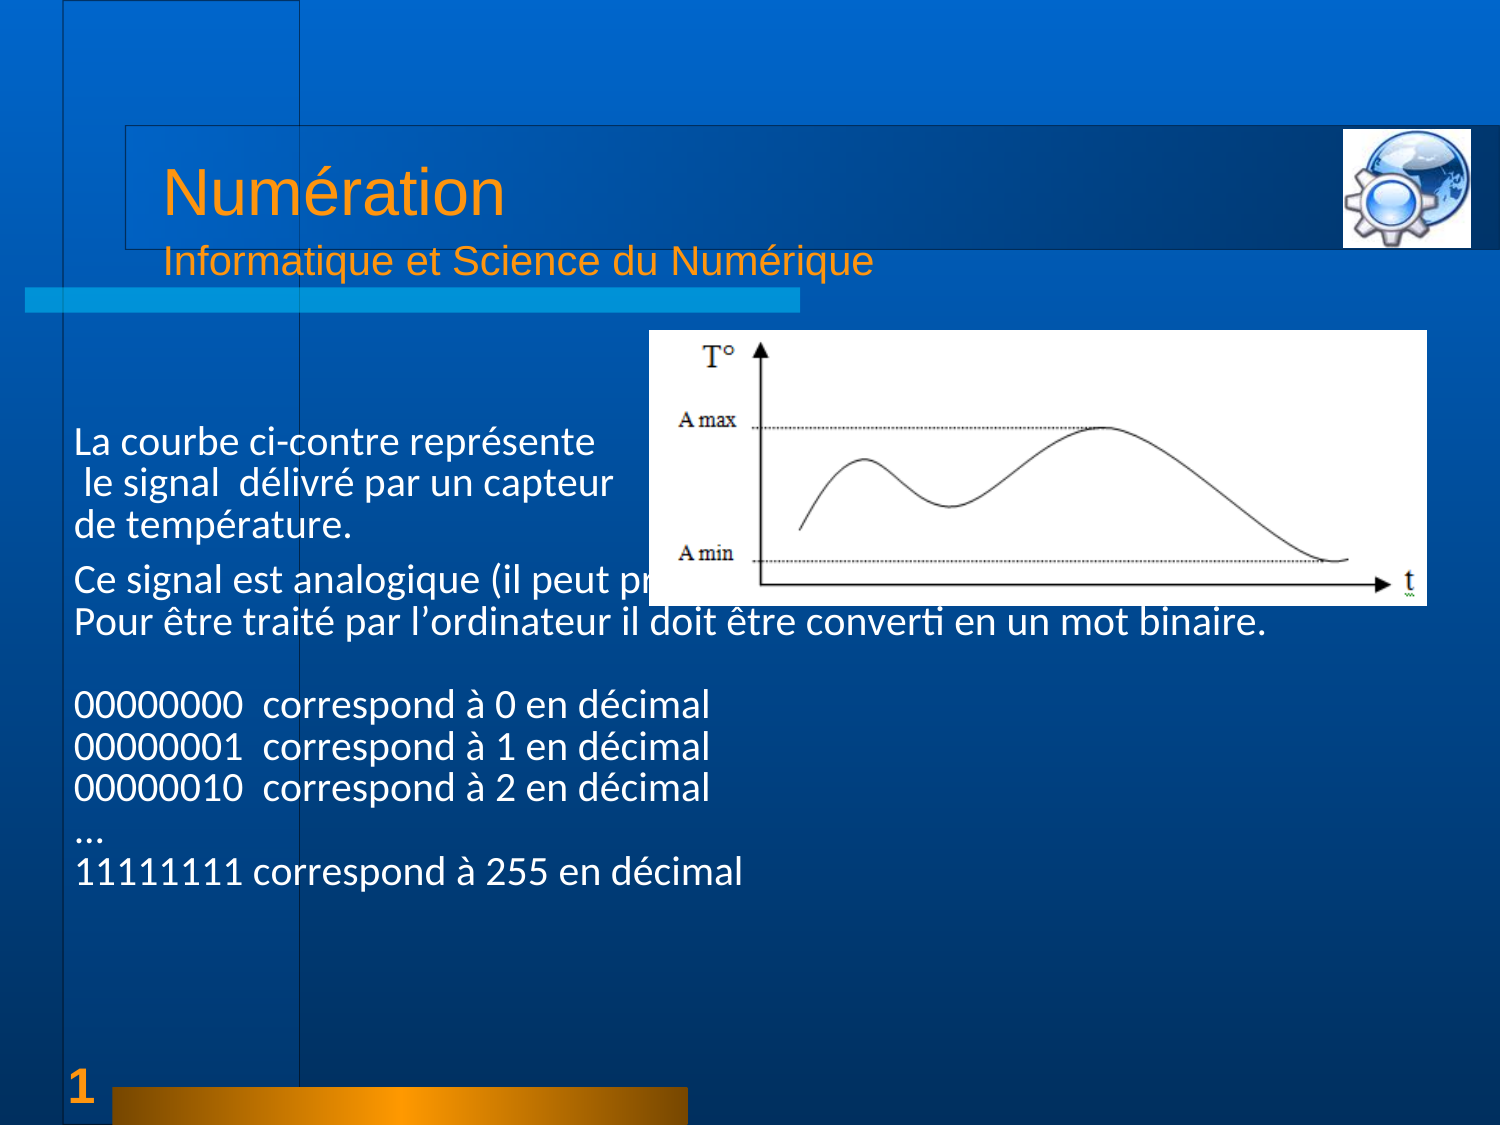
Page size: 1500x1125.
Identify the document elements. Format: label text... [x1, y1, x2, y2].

text_box La courbe ci-contre représente le signal délivré par un capteur de température. Ce signal est analogique (il peut prendre une infinité de valeurs continues). Pour être traité par l’ordinateur il doit être converti en un mot binaire. 00000000 correspond à 0 en décimal 00000001 correspond à 1 en décimal 00000010 correspond à 2 en décimal ... 11111111 correspond à 255 en décimal [59, 324, 1477, 1029]
picture [649, 330, 1427, 606]
picture [1343, 129, 1471, 248]
